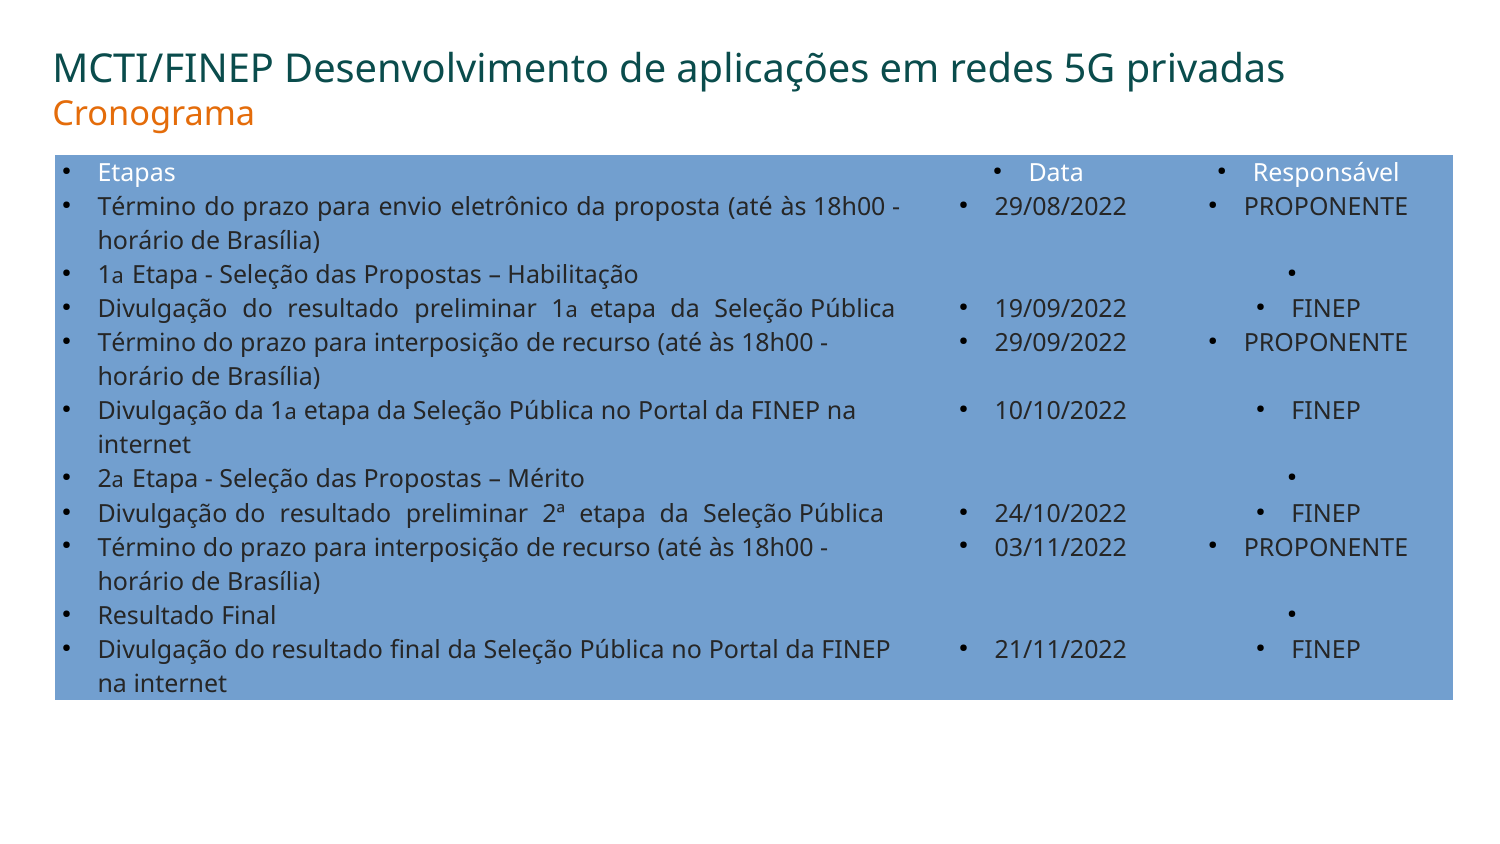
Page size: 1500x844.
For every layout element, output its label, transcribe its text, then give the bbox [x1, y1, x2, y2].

table_cell 24/10/2022 [913, 495, 1157, 529]
table_cell [1157, 257, 1453, 291]
table_cell [1157, 597, 1453, 631]
table_cell Resultado Final [55, 597, 1157, 631]
table_cell 10/10/2022 [913, 393, 1157, 461]
table_cell [1157, 461, 1453, 495]
table_cell Divulgação da 1a etapa da Seleção Pública no Portal da FINEP na internet [55, 393, 913, 461]
table_cell Divulgação do resultado preliminar 2ª etapa da Seleção Pública [55, 495, 913, 529]
table_cell PROPONENTE [1157, 325, 1453, 393]
table_cell Término do prazo para interposição de recurso (até às 18h00 - horário de Brasília) [55, 529, 913, 597]
text_box MCTI/FINEP Desenvolvimento de aplicações em redes 5G privadas Cronograma [37, 20, 1454, 155]
table_cell 19/09/2022 [913, 291, 1157, 325]
table_header Responsável [1157, 155, 1453, 189]
table_cell 29/09/2022 [913, 325, 1157, 393]
table_cell PROPONENTE [1157, 189, 1453, 257]
table_cell 21/11/2022 [913, 631, 1157, 700]
table_cell FINEP [1157, 495, 1453, 529]
table_header Data [913, 155, 1157, 189]
table_cell FINEP [1157, 291, 1453, 325]
table_cell Divulgação do resultado preliminar 1a etapa da Seleção Pública [55, 291, 913, 325]
table_header Etapas [55, 155, 913, 189]
table_cell 2a Etapa - Seleção das Propostas – Mérito [55, 461, 1157, 495]
table_cell Divulgação do resultado final da Seleção Pública no Portal da FINEP na internet [55, 631, 913, 700]
table_cell 03/11/2022 [913, 529, 1157, 597]
table_cell PROPONENTE [1157, 529, 1453, 597]
table_cell 29/08/2022 [913, 189, 1157, 257]
table_cell Término do prazo para envio eletrônico da proposta (até às 18h00 - horário de Brasília) [55, 189, 913, 257]
table_cell 1a Etapa - Seleção das Propostas – Habilitação [55, 257, 1157, 291]
table_cell FINEP [1157, 631, 1453, 700]
table_cell Término do prazo para interposição de recurso (até às 18h00 - horário de Brasília) [55, 325, 913, 393]
table_cell FINEP [1157, 393, 1453, 461]
